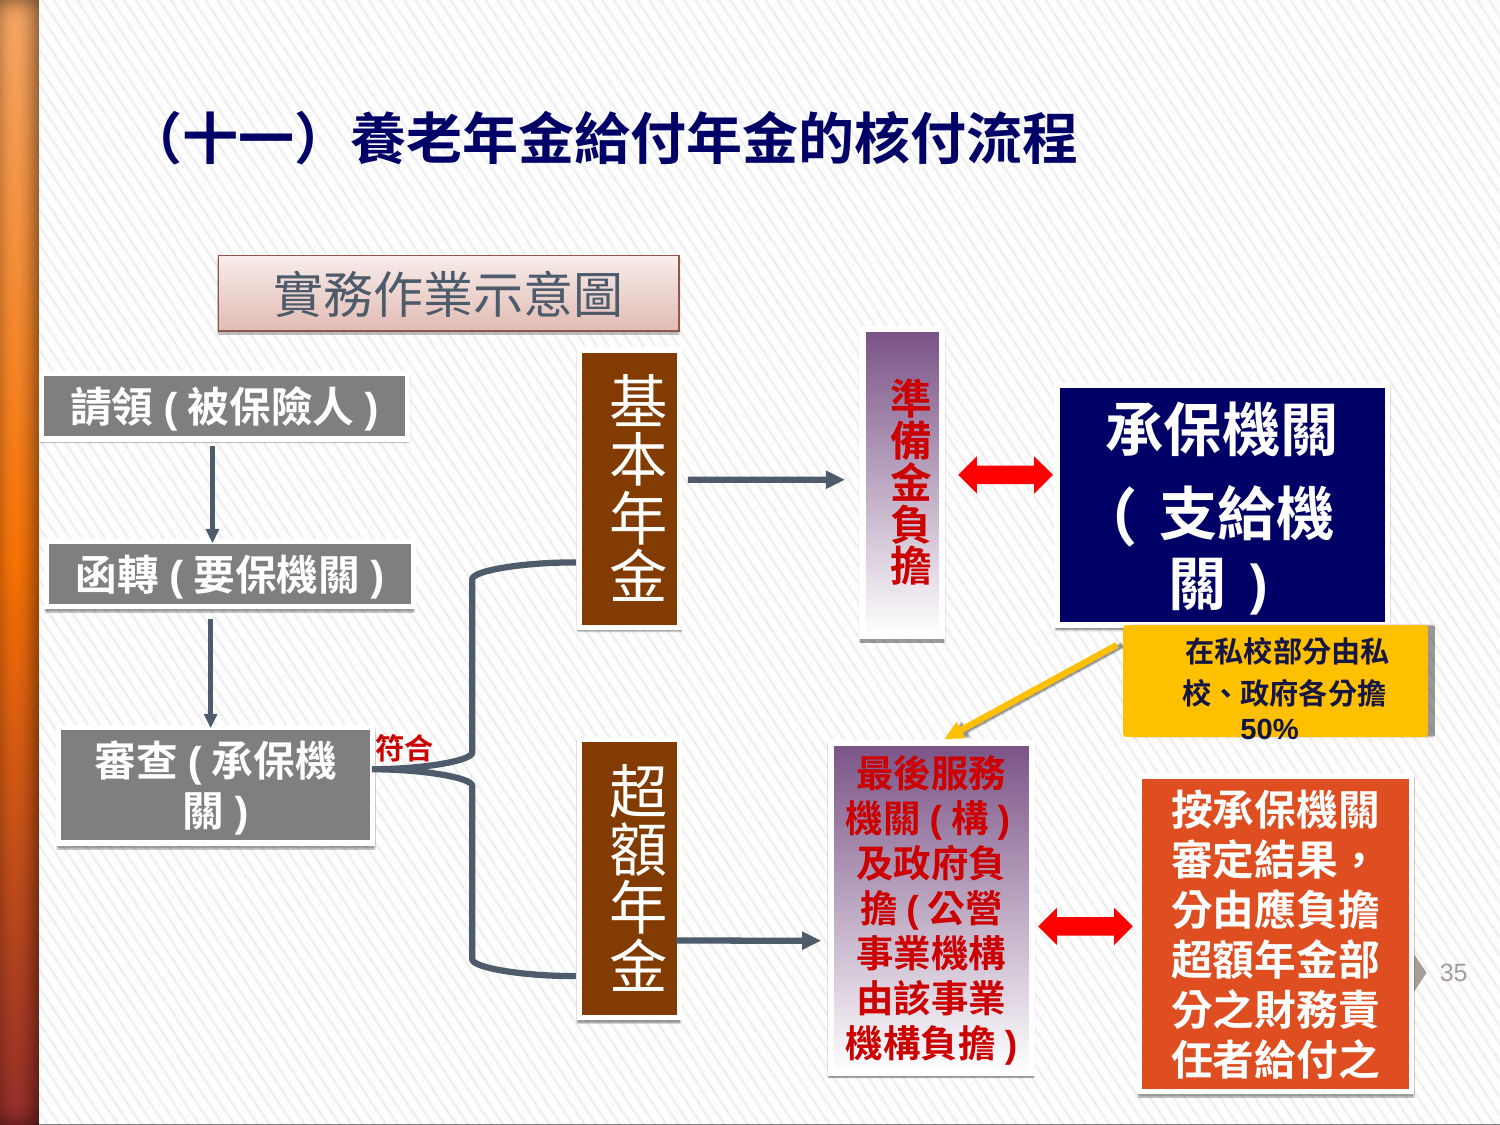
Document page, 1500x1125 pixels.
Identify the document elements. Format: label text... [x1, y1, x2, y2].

text_box 準備金負擔 [862, 329, 943, 637]
text_box [944, 652, 1104, 740]
text_box 按承保機關審定結果，分由應負擔超額年金部分之財務責任者給付之 [1139, 775, 1412, 1092]
text_box 審查(承保機關) [58, 727, 373, 844]
text_box 超額年金 [579, 739, 680, 1018]
text_box 符合 [351, 722, 459, 774]
text_box 承保機關 (支給機關) [1057, 385, 1388, 626]
text_box 請領(被保險人) [41, 373, 408, 439]
text_box 函轉(要保機關) [46, 541, 414, 607]
picture [0, 0, 1500, 1125]
text_box 實務作業示意圖 [218, 255, 680, 331]
text_box （十一）養老年金給付年金的核付流程 [112, 95, 1389, 179]
text_box 基本年金 [579, 349, 680, 628]
text_box 最後服務機關(構)及政府負擔(公營事業機構由該事業機構負擔) [830, 742, 1033, 1074]
text_box 在私校部分由私 校、政府各分擔50% [1104, 625, 1436, 754]
text_box <編號> [1425, 941, 1488, 1002]
text_box [958, 456, 1053, 494]
text_box [1038, 907, 1133, 946]
